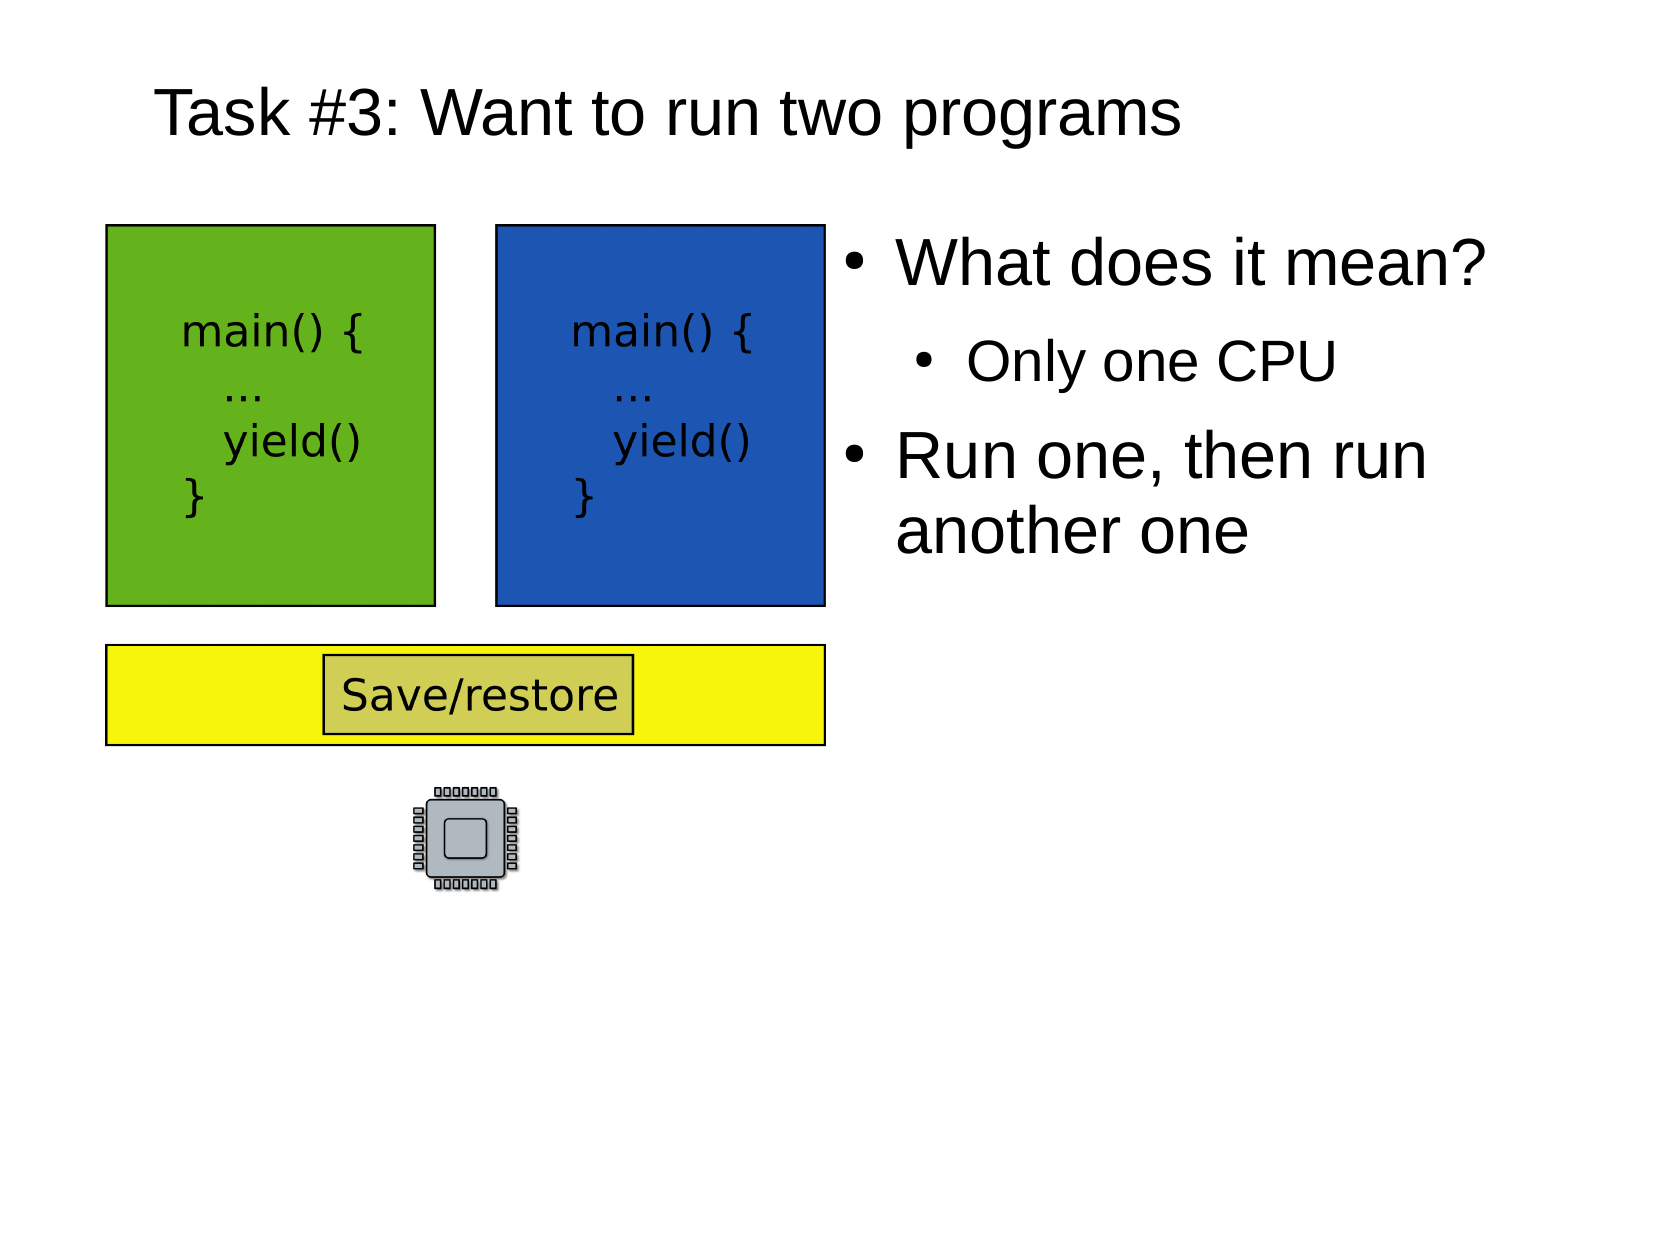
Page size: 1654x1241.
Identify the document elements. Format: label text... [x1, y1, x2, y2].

picture [105, 224, 826, 901]
list Task #3: Want to run two programs [82, 75, 1576, 151]
list What does it mean? Only one CPU Run one, then run another one [825, 225, 1613, 1160]
